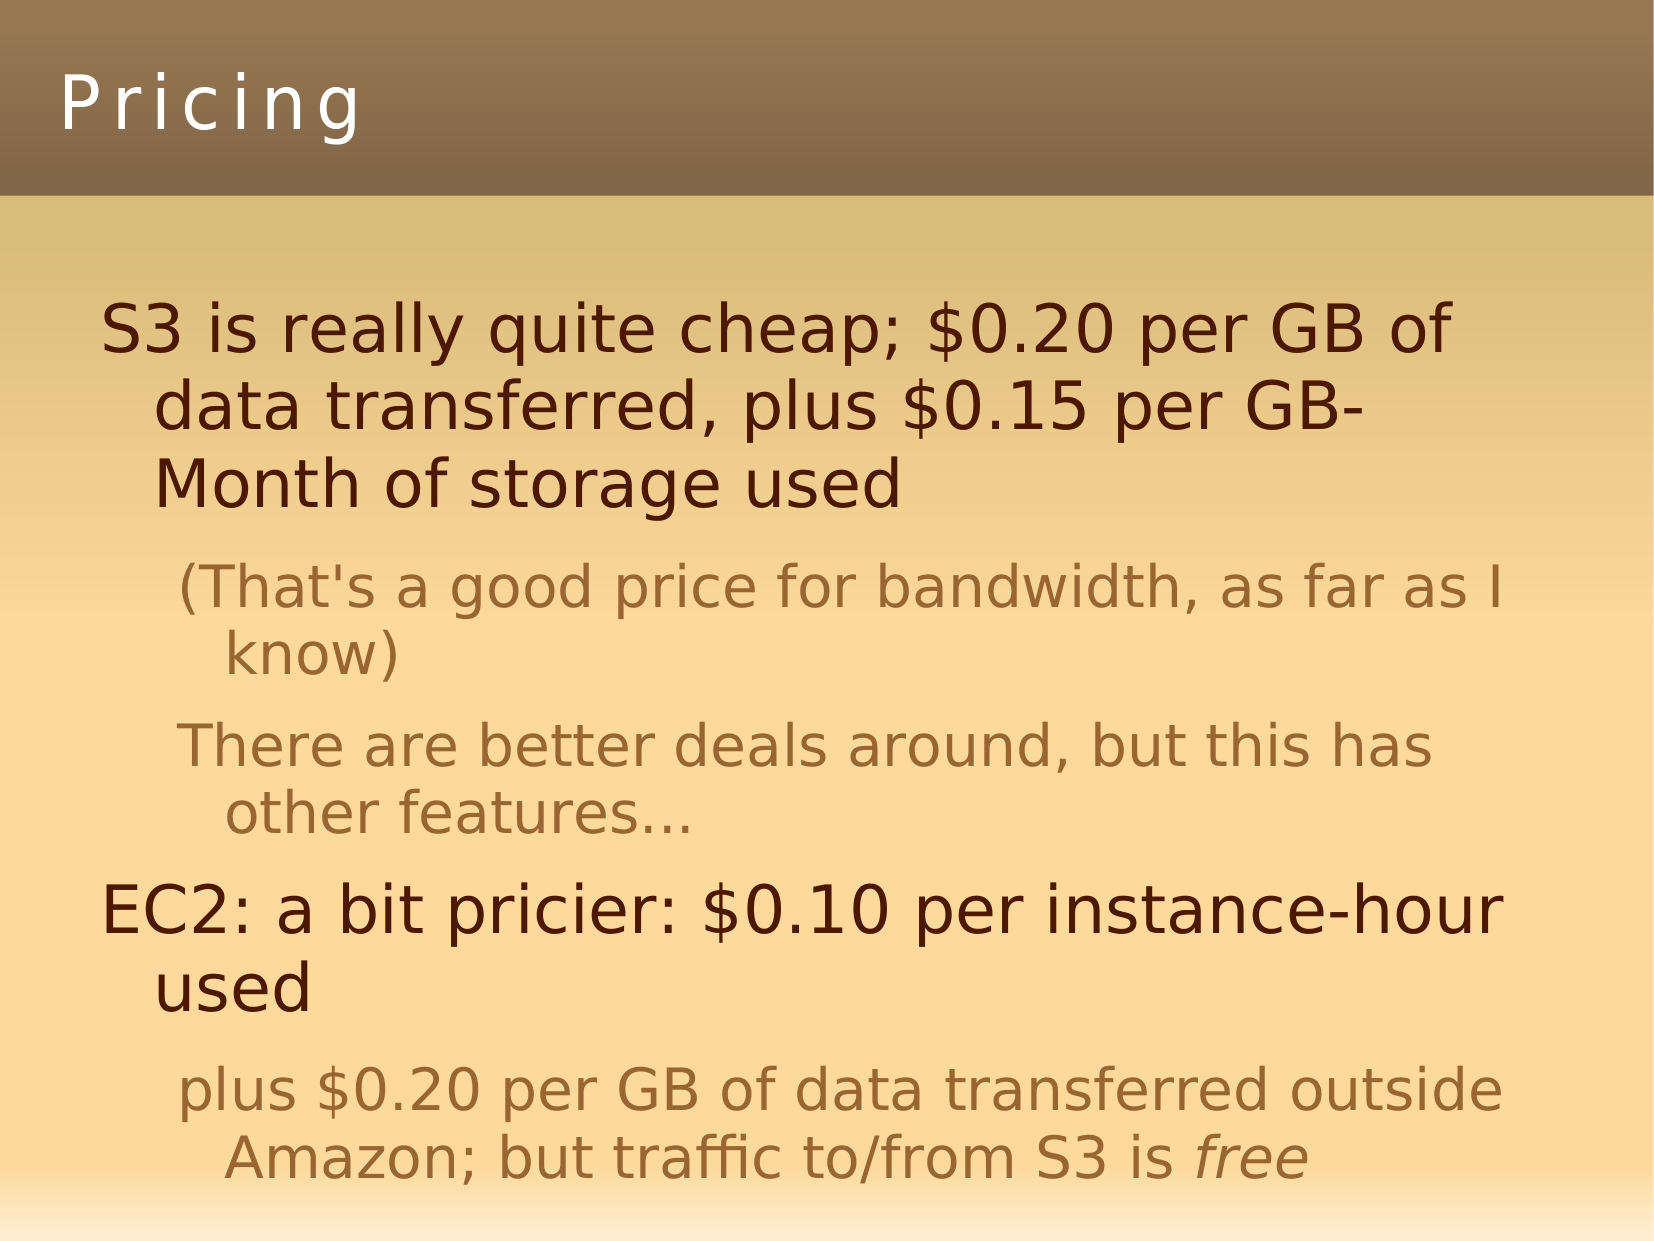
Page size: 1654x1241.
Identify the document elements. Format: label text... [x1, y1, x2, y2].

list S3 is really quite cheap; $0.20 per GB of data transferred, plus $0.15 per GB-Month of storage used (That's a good price for bandwidth, as far as I know) There are better deals around, but this has other features... EC2: a bit pricier: $0.10 per instance-hour used plus $0.20 per GB of data transferred outside Amazon; but traffic to/from S3 is free [82, 290, 1571, 1192]
title Pricing [59, 29, 1595, 178]
picture [0, 0, 1654, 1241]
